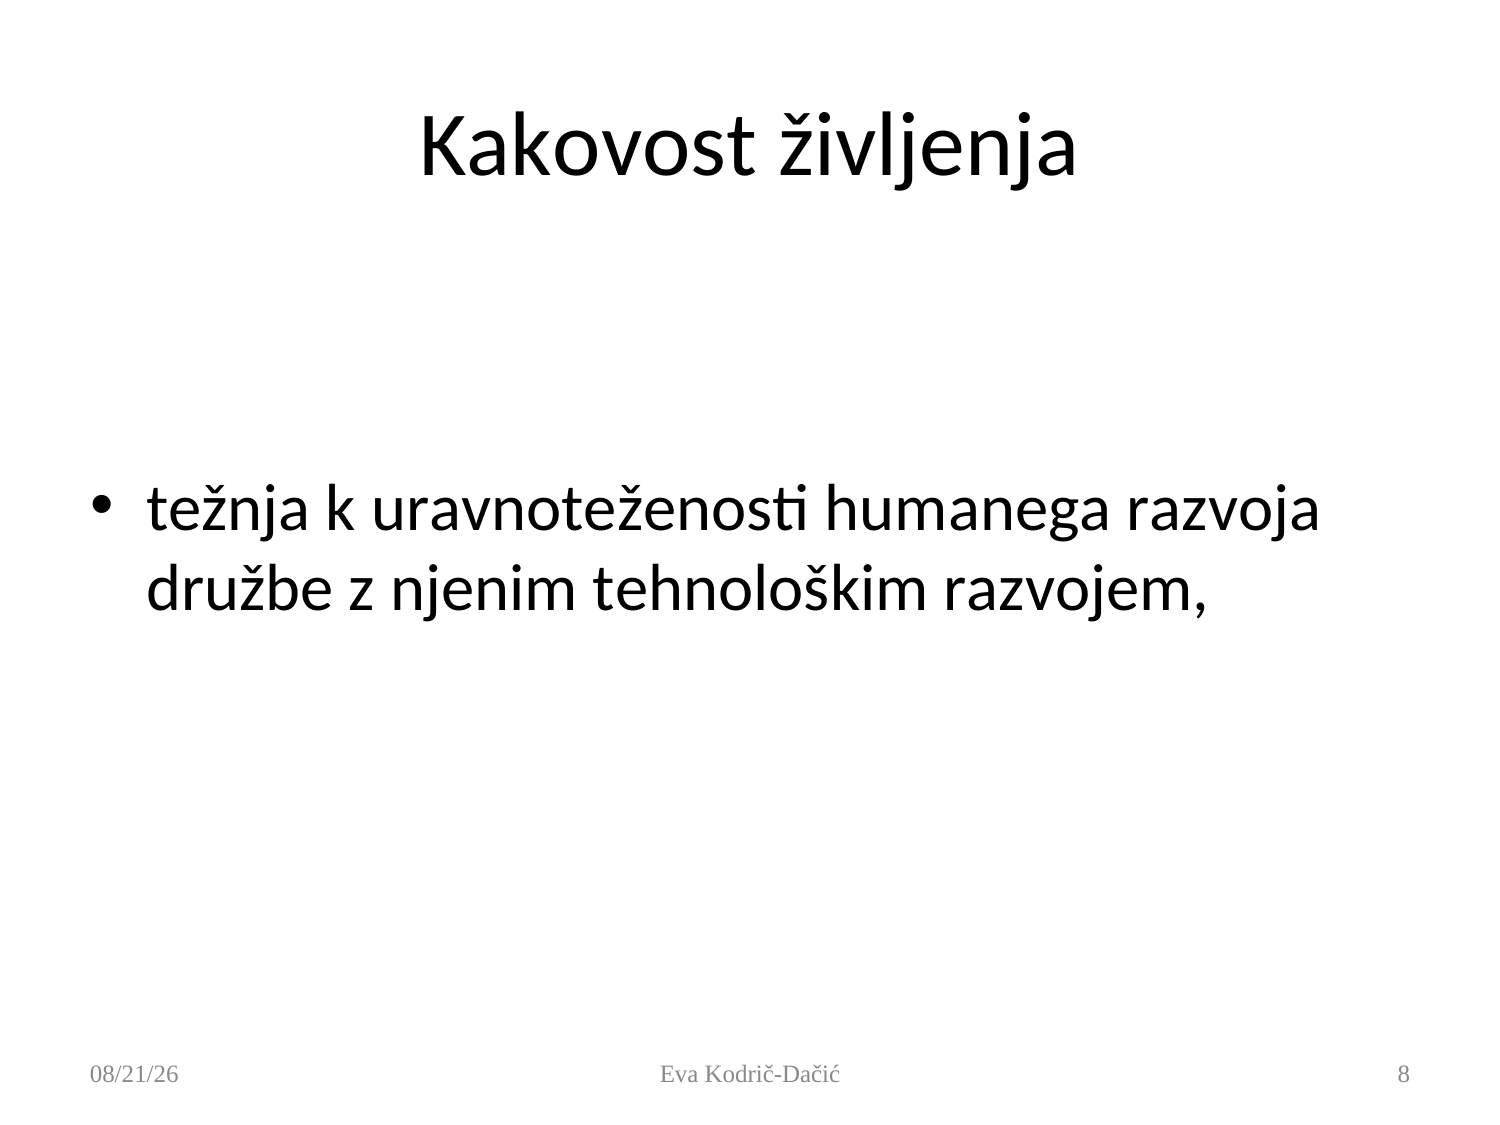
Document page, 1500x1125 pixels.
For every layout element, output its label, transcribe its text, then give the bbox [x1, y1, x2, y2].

title Kakovost življenja [75, 45, 1426, 233]
text_box Eva Kodrič-Dačić [512, 1042, 988, 1103]
text_box 11/05/14 [74, 1042, 426, 1103]
text_box <number> [1074, 1042, 1426, 1103]
list težnja k uravnoteženosti humanega razvoja družbe z njenim tehnološkim razvojem, [75, 262, 1426, 1006]
